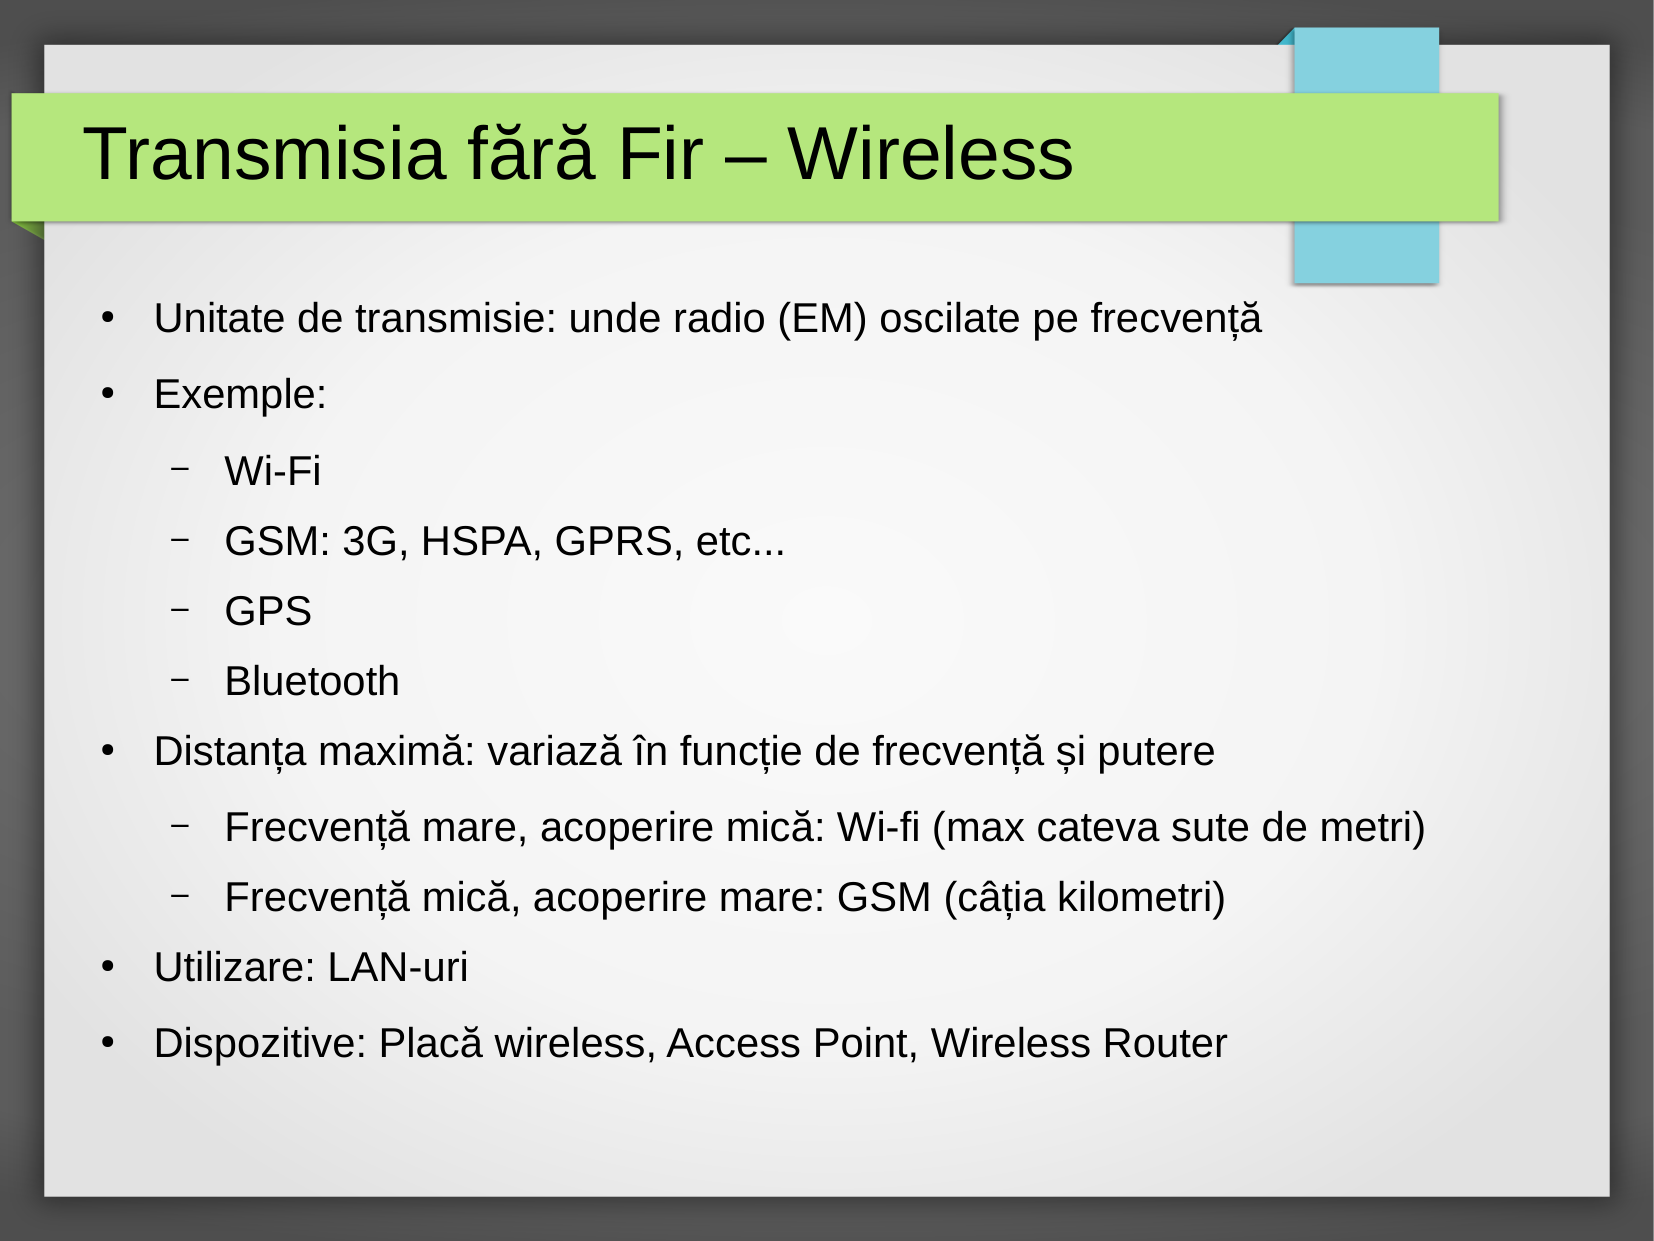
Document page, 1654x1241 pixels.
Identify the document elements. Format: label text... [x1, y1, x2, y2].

title Transmisia fără Fir – Wireless [82, 94, 1264, 213]
list Unitate de transmisie: unde radio (EM) oscilate pe frecvență Exemple: Wi-Fi GSM: 3G, HSPA, GPRS, etc... GPS Bluetooth Distanța maximă: variază în funcție de frecvență și putere Frecvență mare, acoperire mică: Wi-fi (max cateva sute de metri) Frecvență mică, acoperire mare: GSM (câția kilometri) Utilizare: LAN-uri Dispozitive: Placă wireless, Access Point, Wireless Router [82, 295, 1571, 1152]
picture [0, 0, 1654, 1241]
